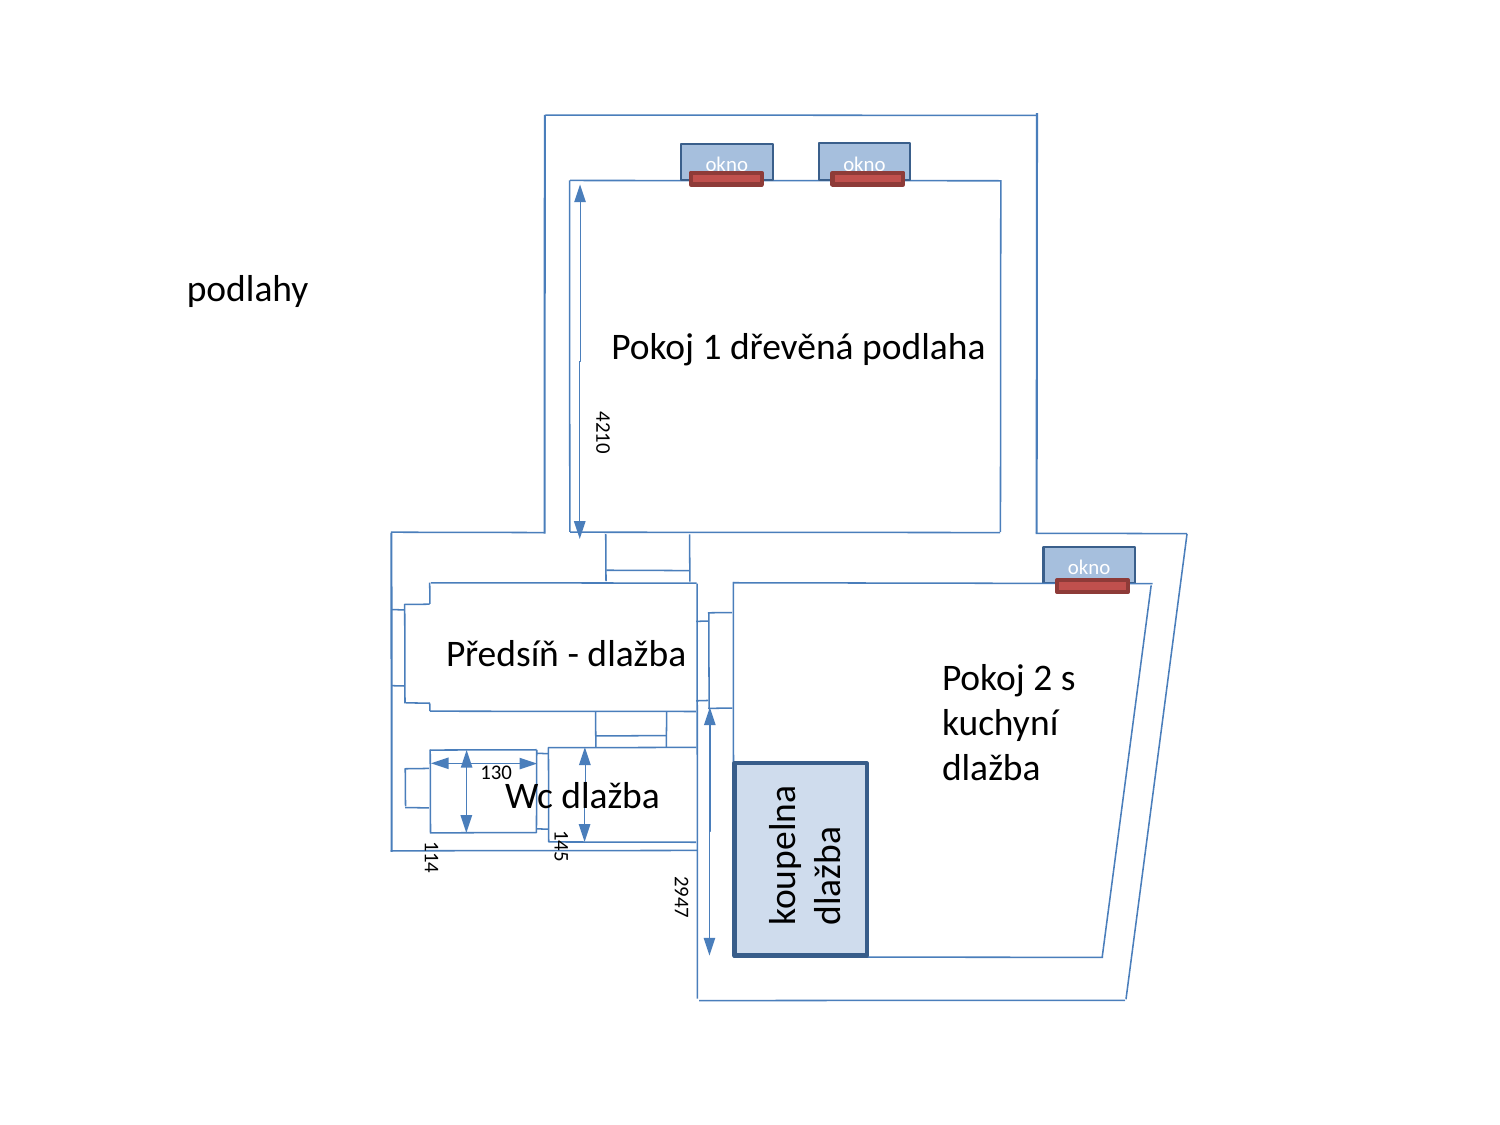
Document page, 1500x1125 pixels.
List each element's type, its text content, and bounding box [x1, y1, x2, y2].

text_box 114 [413, 827, 453, 889]
text_box 130 [465, 751, 527, 792]
text_box okno [681, 143, 773, 181]
text_box Předsíň - dlažba [431, 621, 705, 683]
text_box [690, 172, 762, 185]
text_box 4210 [584, 397, 625, 469]
text_box 145 [542, 824, 583, 877]
text_box okno [818, 143, 911, 180]
text_box [1057, 580, 1128, 592]
text_box koupelna dlažba [750, 763, 857, 941]
text_box Pokoj 1 dřevěná podlaha [596, 314, 1006, 376]
text_box [832, 172, 904, 185]
text_box Pokoj 2 s kuchyní dlažba [927, 645, 1093, 797]
text_box [734, 763, 867, 956]
text_box podlahy [171, 256, 384, 318]
text_box Wc dlažba [490, 763, 678, 824]
text_box 2947 [663, 861, 703, 934]
text_box okno [1043, 546, 1135, 582]
